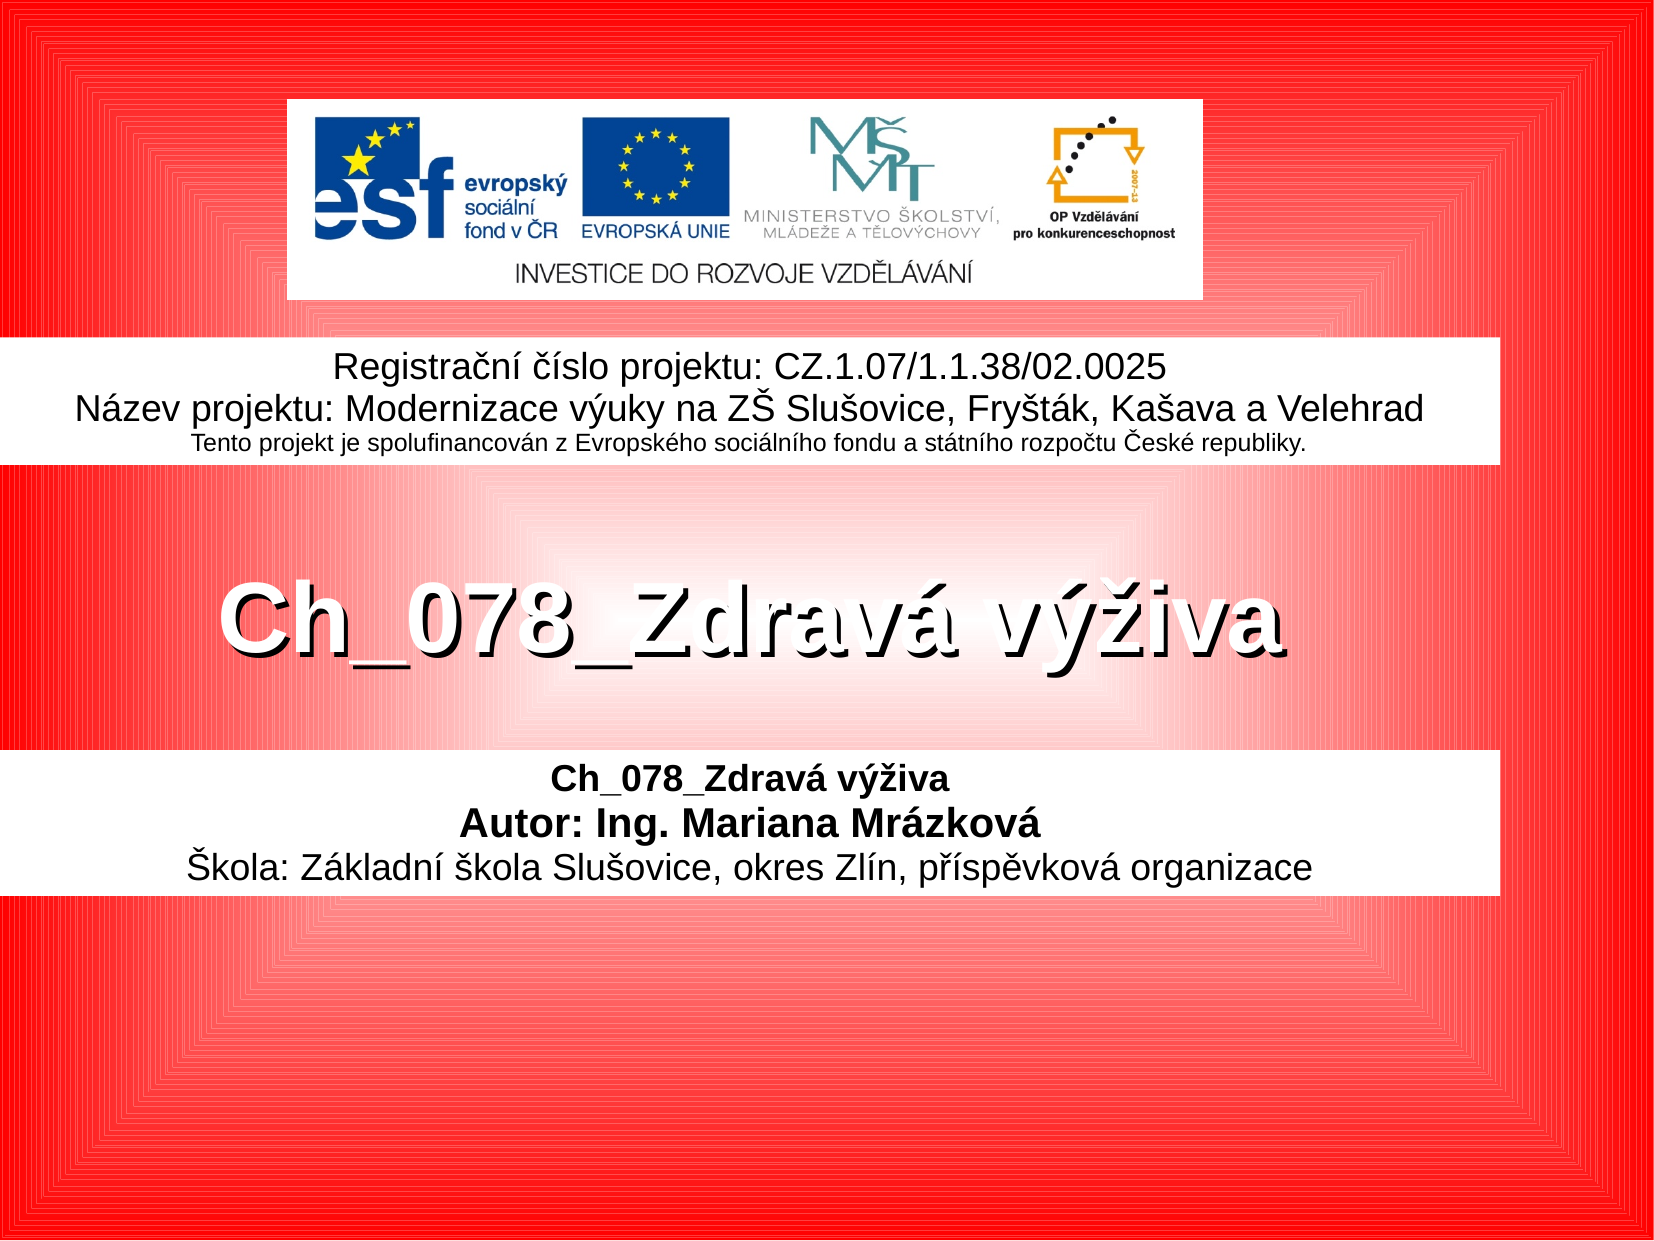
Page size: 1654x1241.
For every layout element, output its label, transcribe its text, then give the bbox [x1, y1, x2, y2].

picture [287, 99, 1203, 300]
title Ch_078_Zdravá výživa [112, 537, 1388, 688]
text_box Ch_078_Zdravá výživa Autor: Ing. Mariana Mrázková Škola: Základní škola Slušovice, okres Zlín, příspěvková organizace [0, 750, 1501, 896]
text_box Registrační číslo projektu: CZ.1.07/1.1.38/02.0025 Název projektu: Modernizace výuky na ZŠ Slušovice, Fryšták, Kašava a Velehrad Tento projekt je spolufinancován z Evropského sociálního fondu a státního rozpočtu České republiky. [0, 337, 1501, 465]
